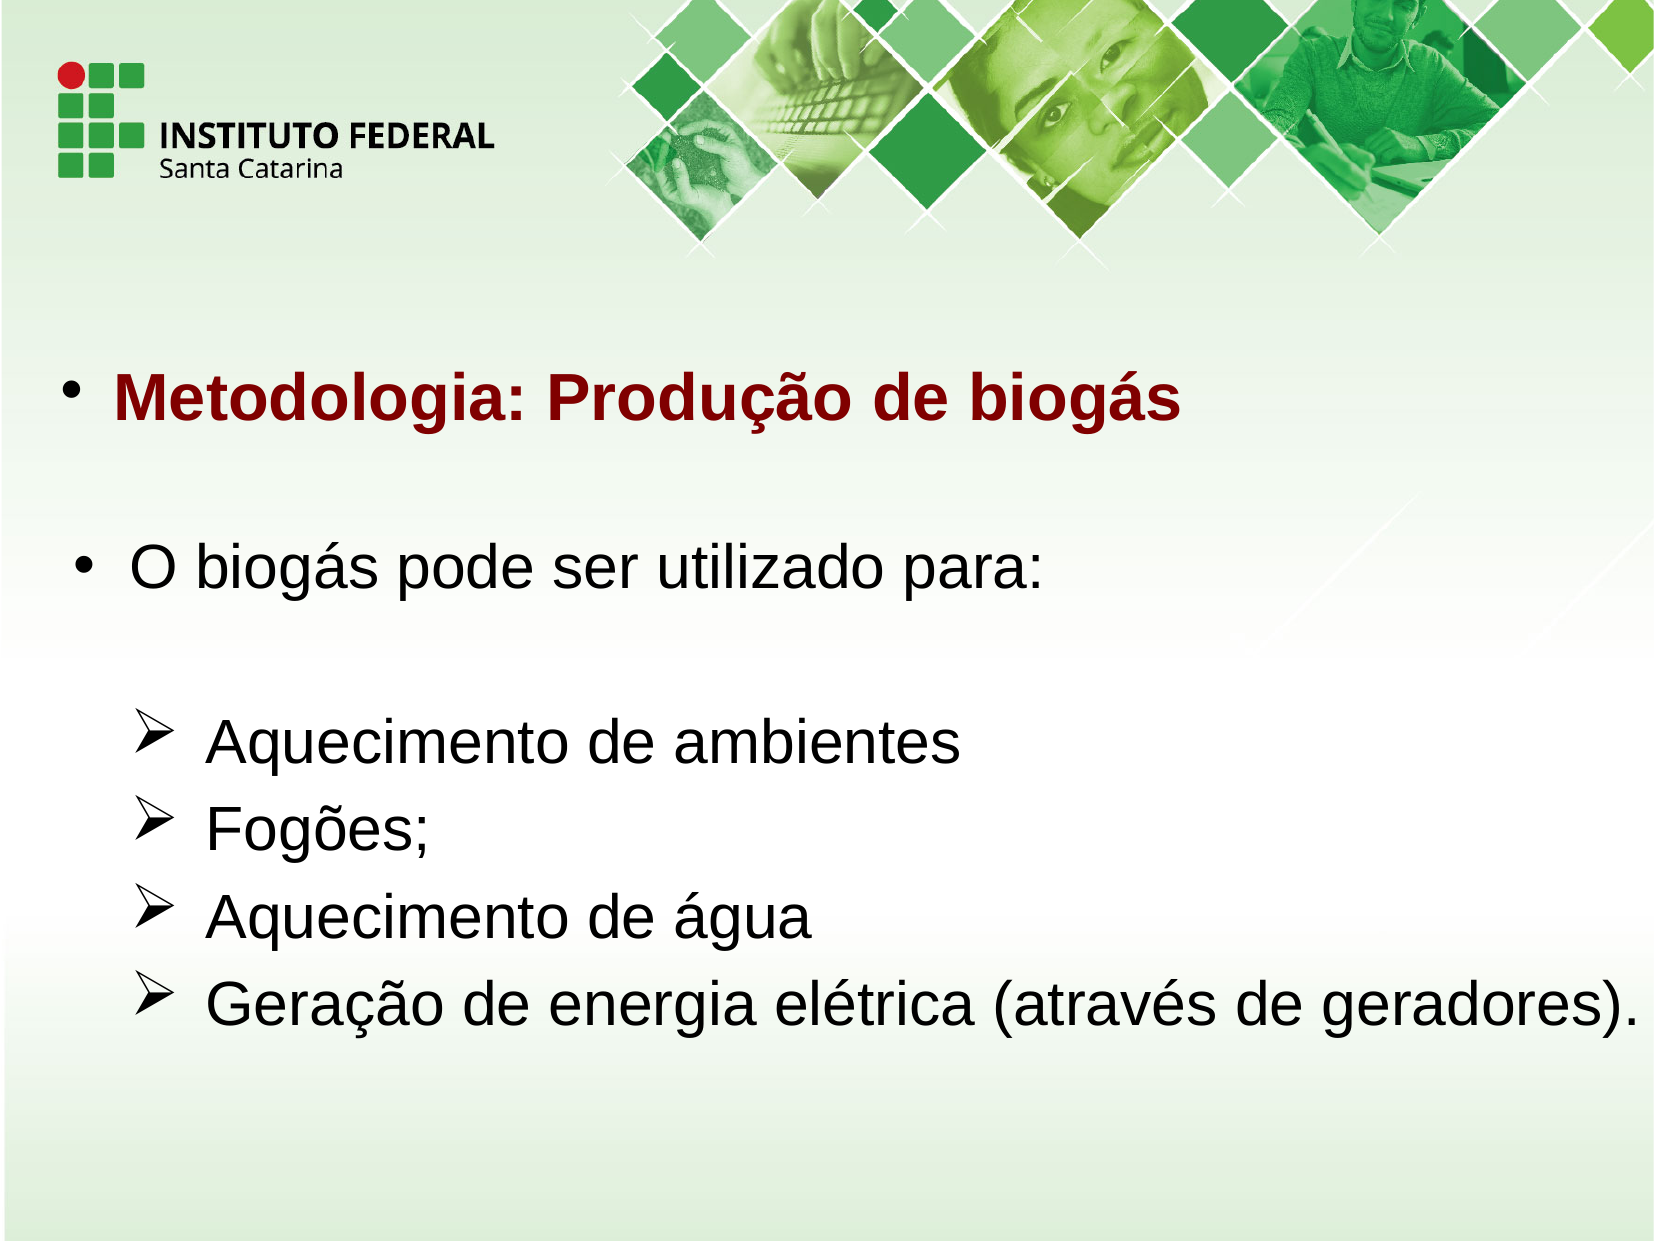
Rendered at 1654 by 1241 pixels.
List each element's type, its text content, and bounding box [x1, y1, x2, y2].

text_box Metodologia: Produção de biogás O biogás pode ser utilizado para: Aquecimento de ambientes Fogões; Aquecimento de água Geração de energia elétrica (através de geradores). [42, 266, 1654, 1213]
picture [1, 0, 1654, 1241]
